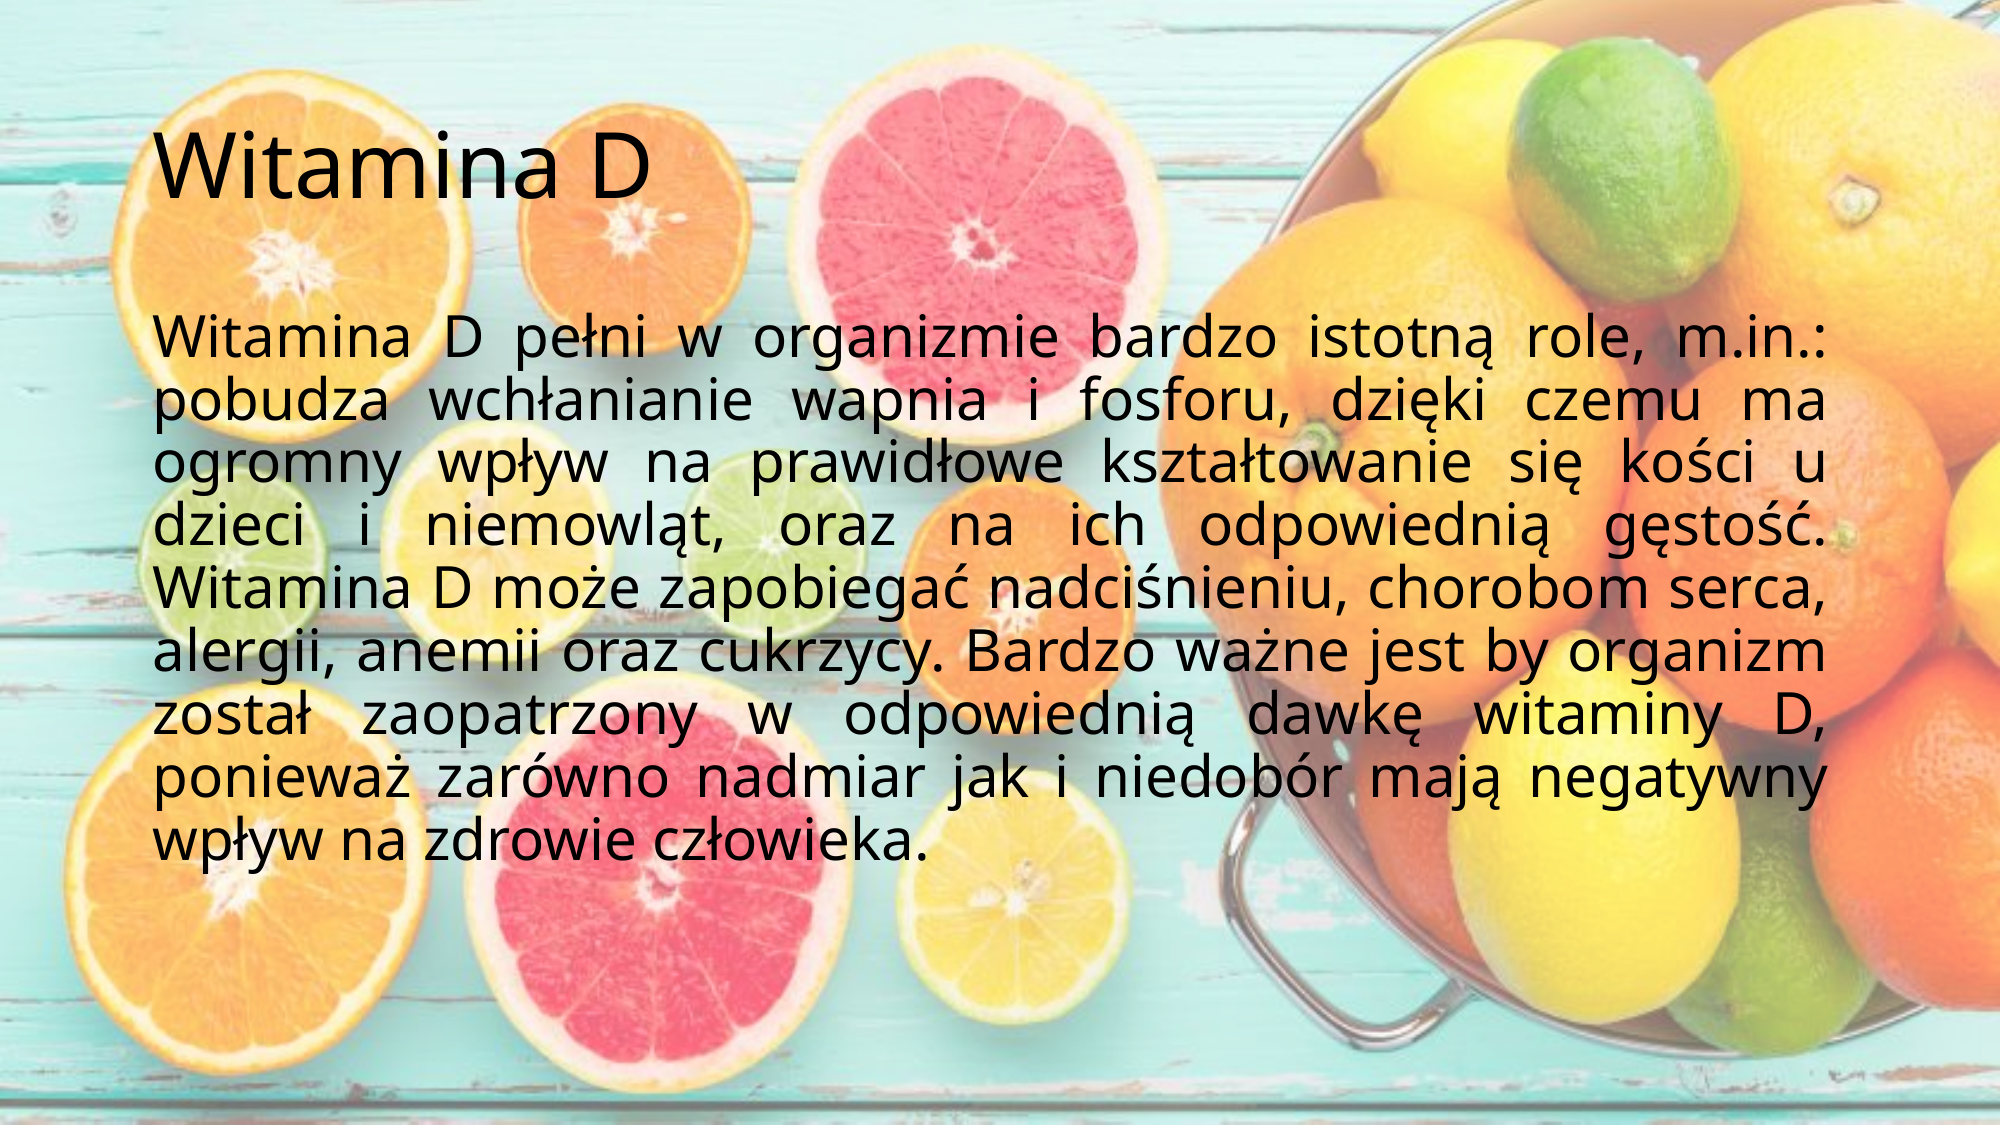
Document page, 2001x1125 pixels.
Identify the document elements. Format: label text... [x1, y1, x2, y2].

list Witamina D pełni w organizmie bardzo istotną role, m.in.: pobudza wchłanianie wapnia i fosforu, dzięki czemu ma ogromny wpływ na prawidłowe kształtowanie się kości u dzieci i niemowląt, oraz na ich odpowiednią gęstość. Witamina D może zapobiegać nadciśnieniu, chorobom serca, alergii, anemii oraz cukrzycy. Bardzo ważne jest by organizm został zaopatrzony w odpowiednią dawkę witaminy D, ponieważ zarówno nadmiar jak i niedobór mają negatywny wpływ na zdrowie człowieka. [137, 299, 1863, 1014]
title Witamina D [137, 59, 1863, 278]
